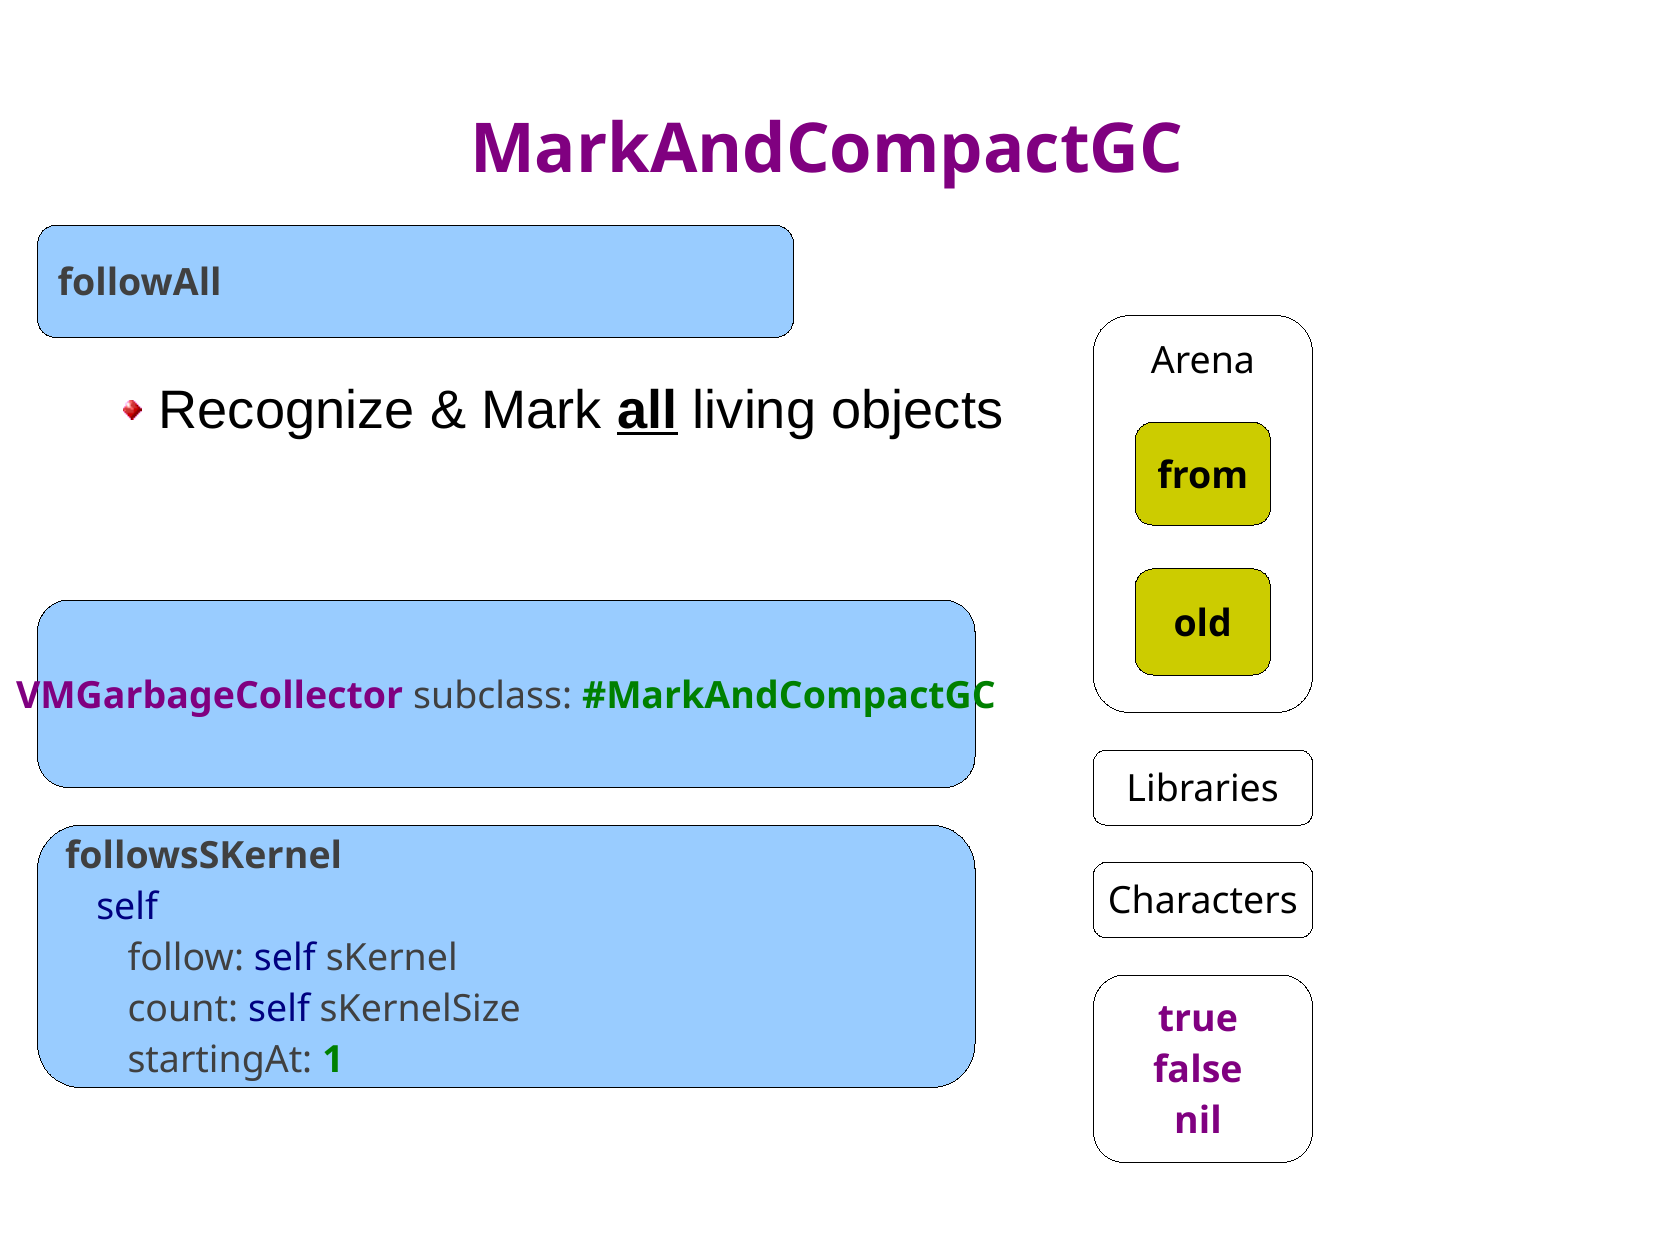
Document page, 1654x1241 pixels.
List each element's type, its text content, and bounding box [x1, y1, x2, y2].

text_box Characters [1093, 862, 1313, 938]
text_box Libraries [1093, 750, 1313, 826]
text_box Arena [1093, 315, 1313, 713]
text_box true false nil [1093, 975, 1313, 1163]
text_box old [1135, 568, 1271, 676]
text_box VMGarbageCollector subclass: #MarkAndCompactGC [37, 600, 976, 788]
text_box followsSKernel self follow: self sKernel count: self sKernelSize startingAt: 1 [37, 825, 976, 1088]
text_box from [1135, 422, 1271, 526]
text_box followAll [37, 225, 794, 338]
text_box Recognize & Mark all living objects [37, 372, 1051, 556]
text_box MarkAndCompactGC [143, 91, 1511, 209]
